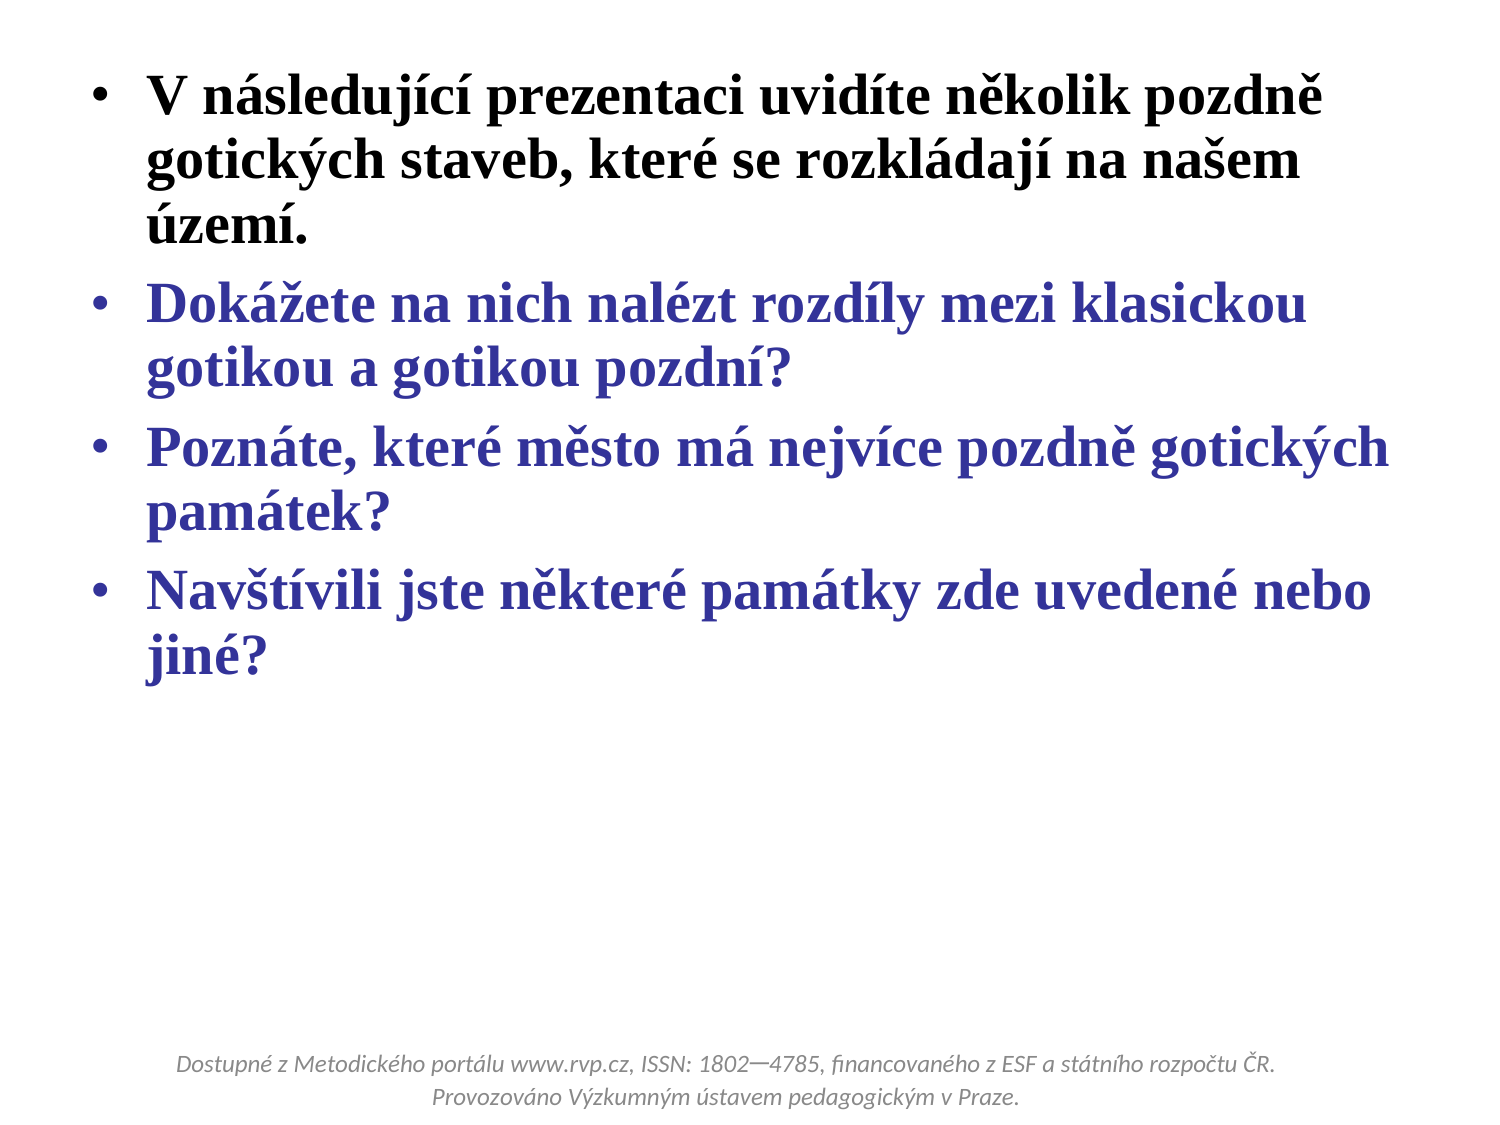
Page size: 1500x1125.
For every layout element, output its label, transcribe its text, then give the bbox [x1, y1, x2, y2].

list V následující prezentaci uvidíte několik pozdně gotických staveb, které se rozkládají na našem území. Dokážete na nich nalézt rozdíly mezi klasickou gotikou a gotikou pozdní? Poznáte, které město má nejvíce pozdně gotických památek? Navštívili jste některé památky zde uvedené nebo jiné? [75, 54, 1426, 1005]
text_box Dostupné z Metodického portálu www.rvp.cz, ISSN: 1802–4785, financovaného z ESF a státního rozpočtu ČR. Provozováno Výzkumným ústavem pedagogickým v Praze. [105, 1042, 1348, 1103]
